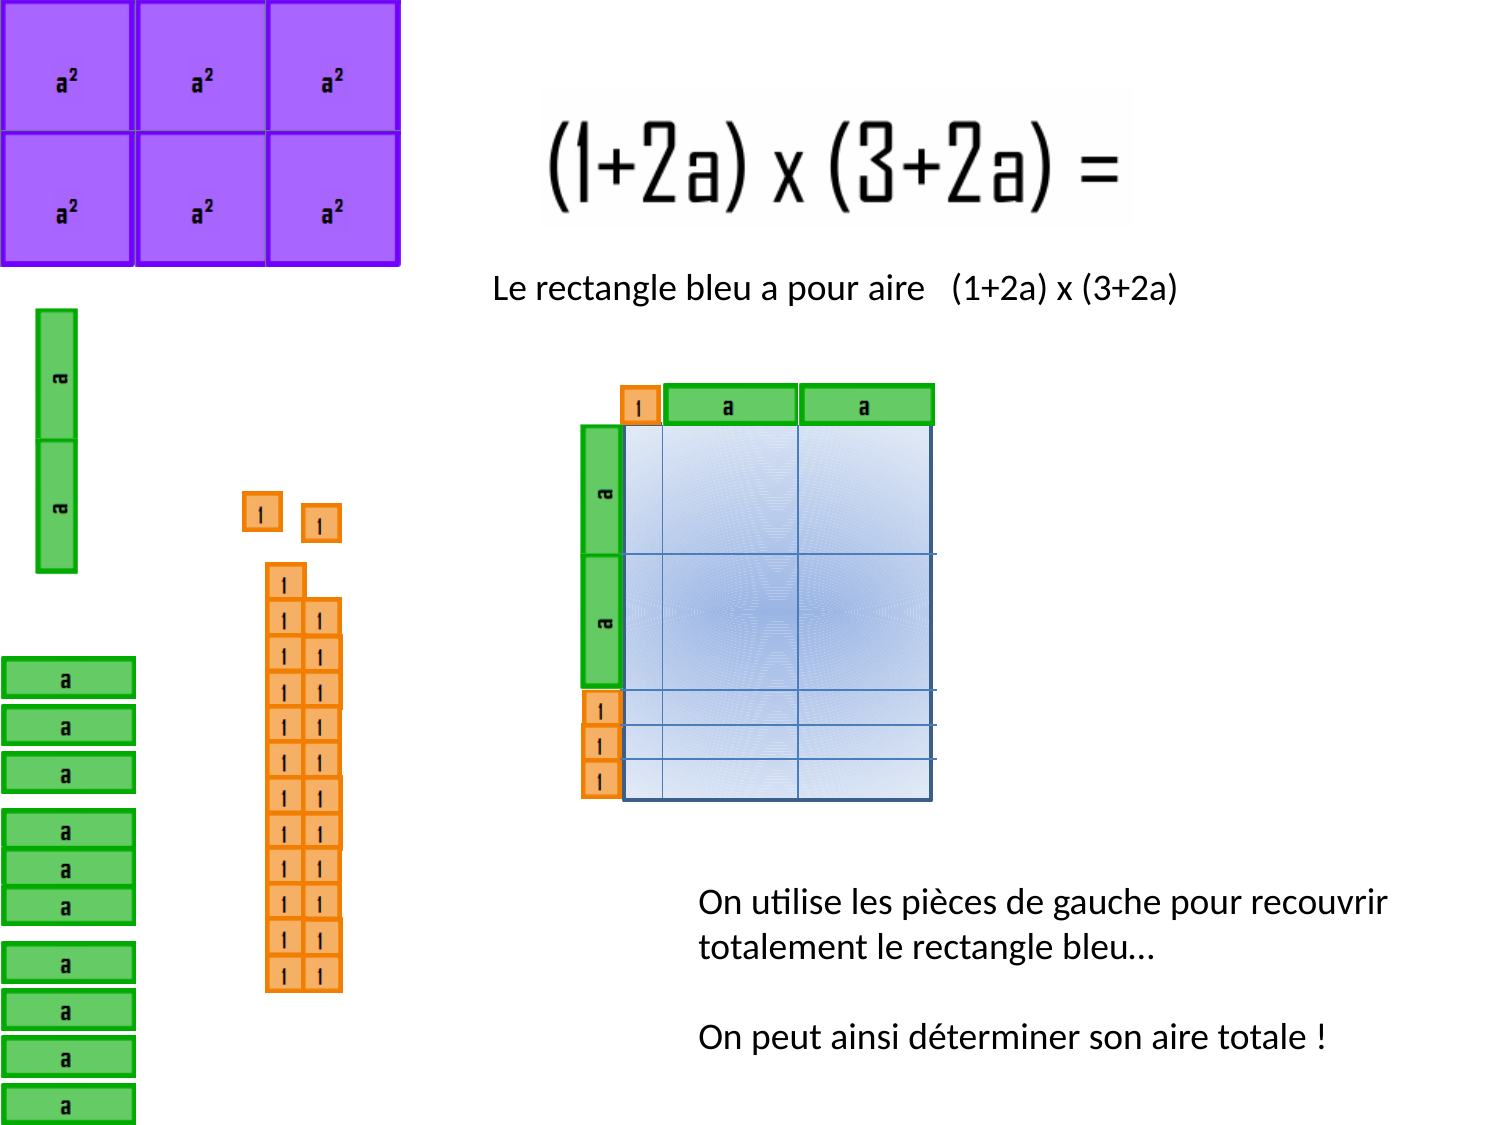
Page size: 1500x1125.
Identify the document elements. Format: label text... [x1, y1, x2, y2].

text_box [799, 426, 932, 553]
text_box [663, 691, 797, 724]
text_box [799, 691, 932, 724]
text_box [624, 691, 662, 724]
text_box [799, 555, 932, 689]
text_box Le rectangle bleu a pour aire (1+2a) x (3+2a) [477, 255, 1195, 316]
picture [0, 1035, 136, 1078]
text_box On utilise les pièces de gauche pour recouvrir totalement le rectangle bleu… On peut ainsi déterminer son aire totale ! [683, 869, 1413, 1065]
picture [242, 491, 283, 532]
picture [0, 988, 136, 1031]
picture [580, 385, 661, 799]
text_box [663, 426, 797, 553]
picture [301, 503, 342, 543]
text_box [624, 760, 932, 801]
picture [0, 808, 136, 927]
picture [0, 1083, 136, 1125]
text_box [624, 423, 662, 553]
picture [35, 308, 78, 575]
picture [0, 941, 136, 984]
picture [0, 0, 401, 267]
picture [0, 751, 136, 794]
picture [537, 66, 1133, 237]
text_box [663, 555, 797, 689]
picture [662, 383, 935, 426]
text_box [624, 726, 662, 758]
picture [265, 562, 343, 993]
picture [0, 704, 136, 747]
text_box [624, 555, 662, 689]
picture [0, 656, 136, 699]
text_box [663, 726, 797, 758]
text_box [799, 726, 932, 758]
